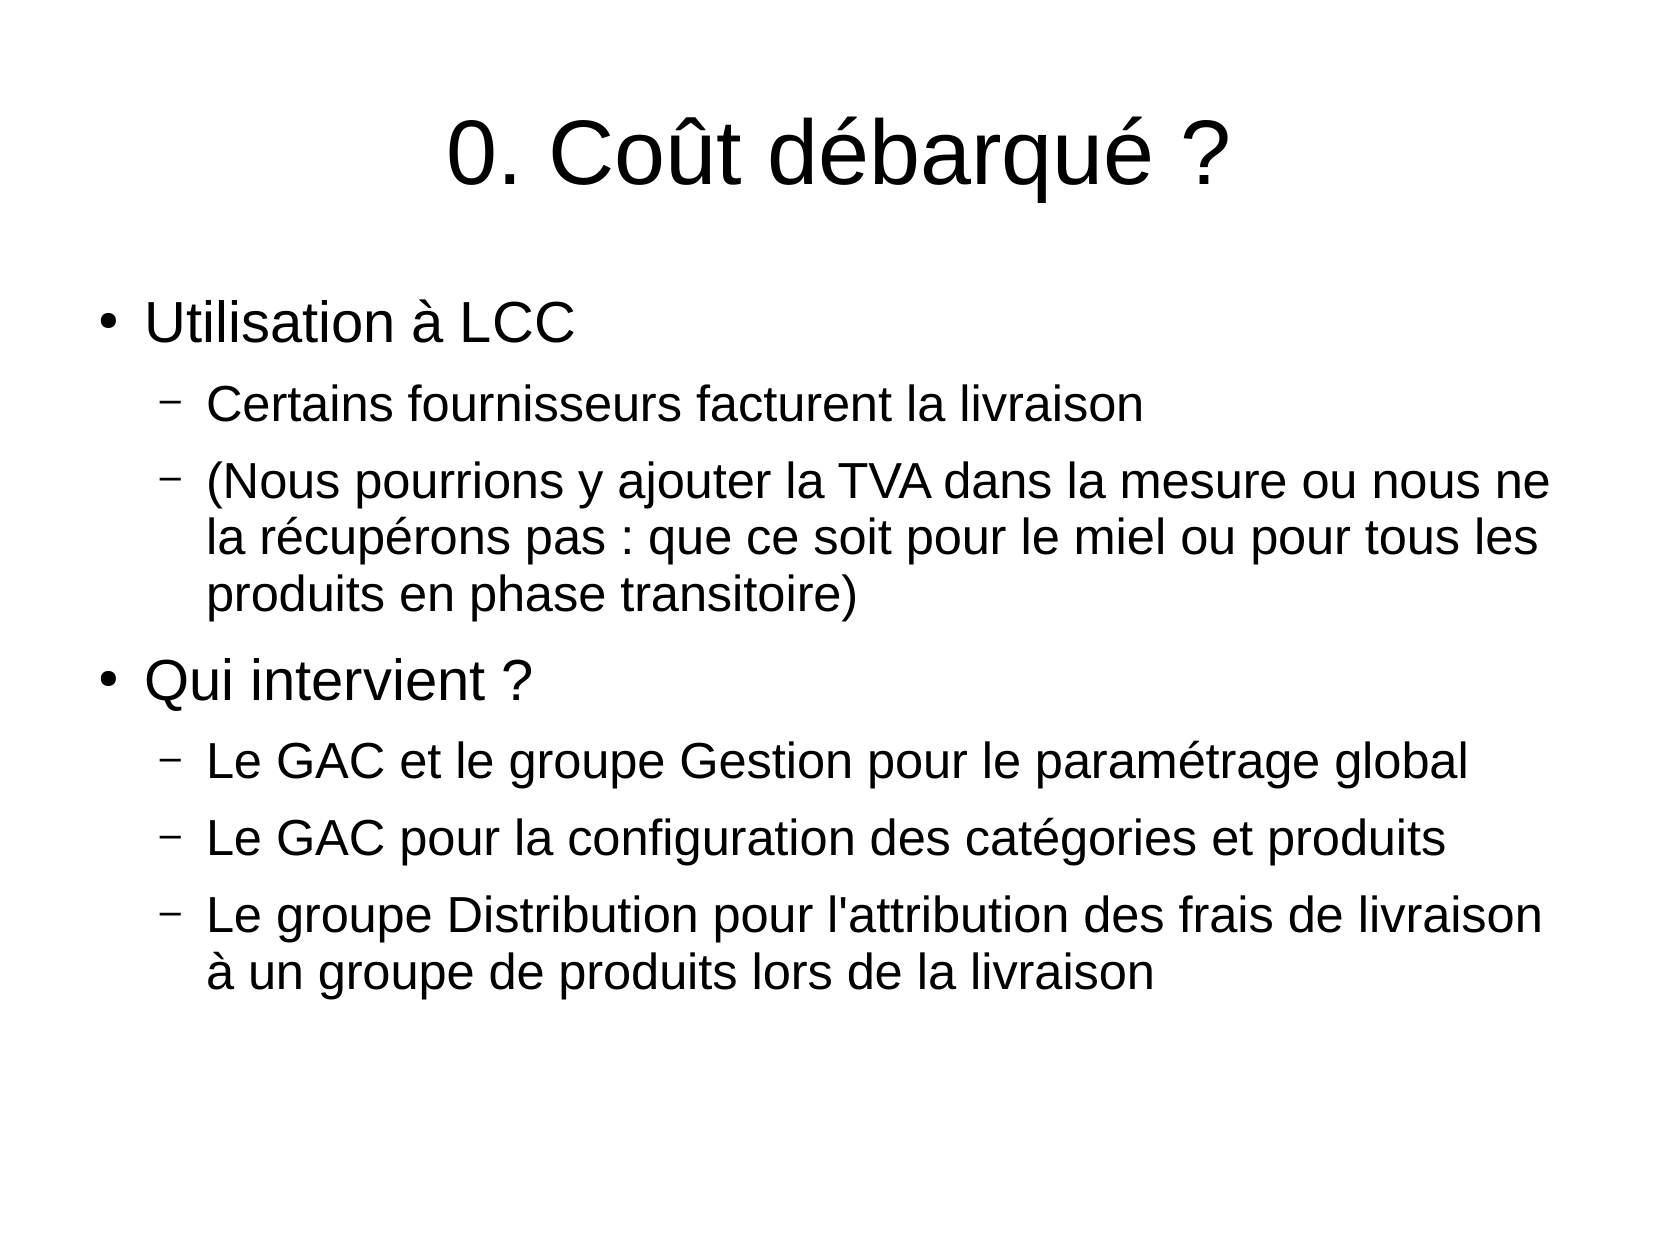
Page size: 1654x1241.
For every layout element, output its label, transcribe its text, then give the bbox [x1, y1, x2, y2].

list Utilisation à LCC Certains fournisseurs facturent la livraison (Nous pourrions y ajouter la TVA dans la mesure ou nous ne la récupérons pas : que ce soit pour le miel ou pour tous les produits en phase transitoire) Qui intervient ? Le GAC et le groupe Gestion pour le paramétrage global Le GAC pour la configuration des catégories et produits Le groupe Distribution pour l'attribution des frais de livraison à un groupe de produits lors de la livraison [82, 290, 1571, 1010]
title 0. Coût débarqué ? [82, 49, 1571, 257]
